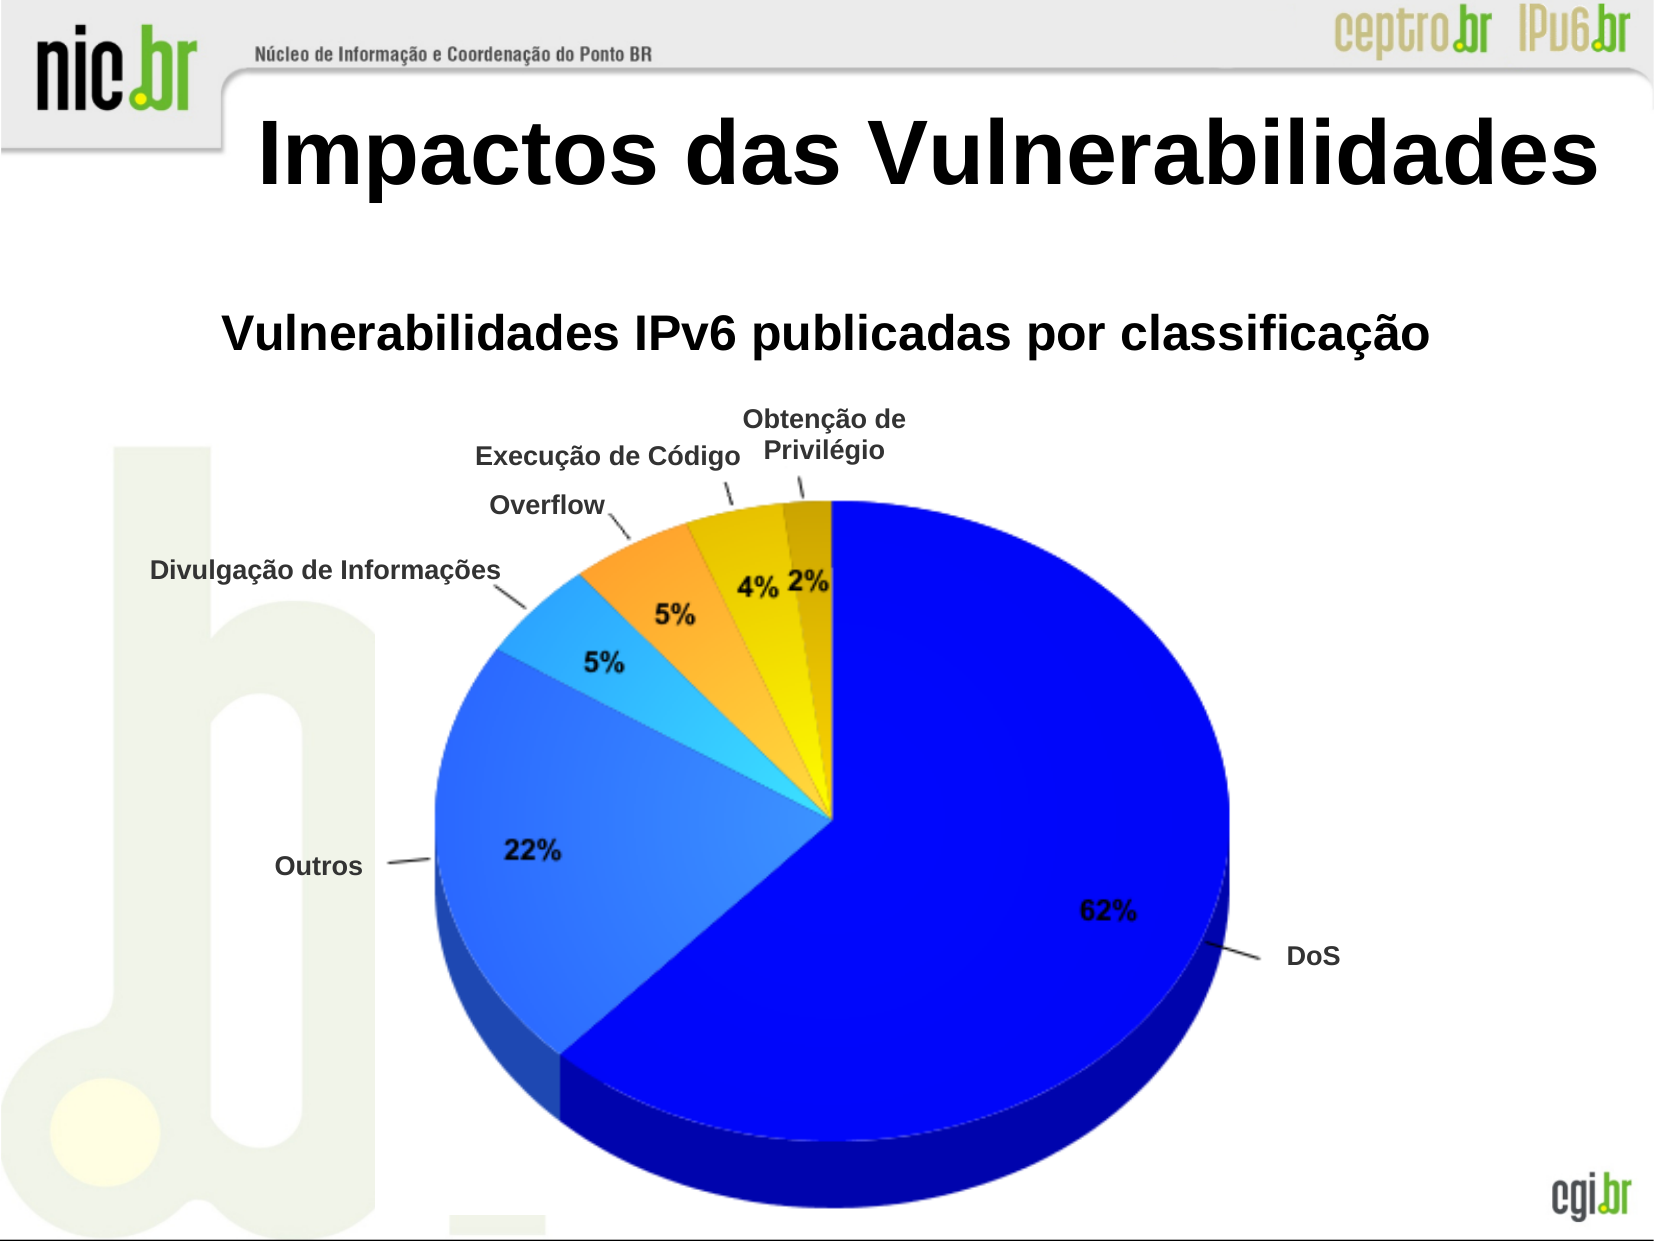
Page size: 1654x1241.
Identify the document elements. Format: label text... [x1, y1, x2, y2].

text_box Overflow [474, 482, 626, 528]
text_box Vulnerabilidades IPv6 publicadas por classificação [206, 298, 1448, 370]
picture [0, 0, 1654, 1241]
text_box DoS [1271, 933, 1378, 979]
text_box Outros [259, 843, 385, 889]
text_box Execução de Código [460, 433, 768, 479]
text_box Obtenção de Privilégio [727, 397, 940, 473]
text_box Divulgação de Informações [135, 548, 527, 598]
text_box Impactos das Vulnerabilidades [218, 85, 1642, 204]
